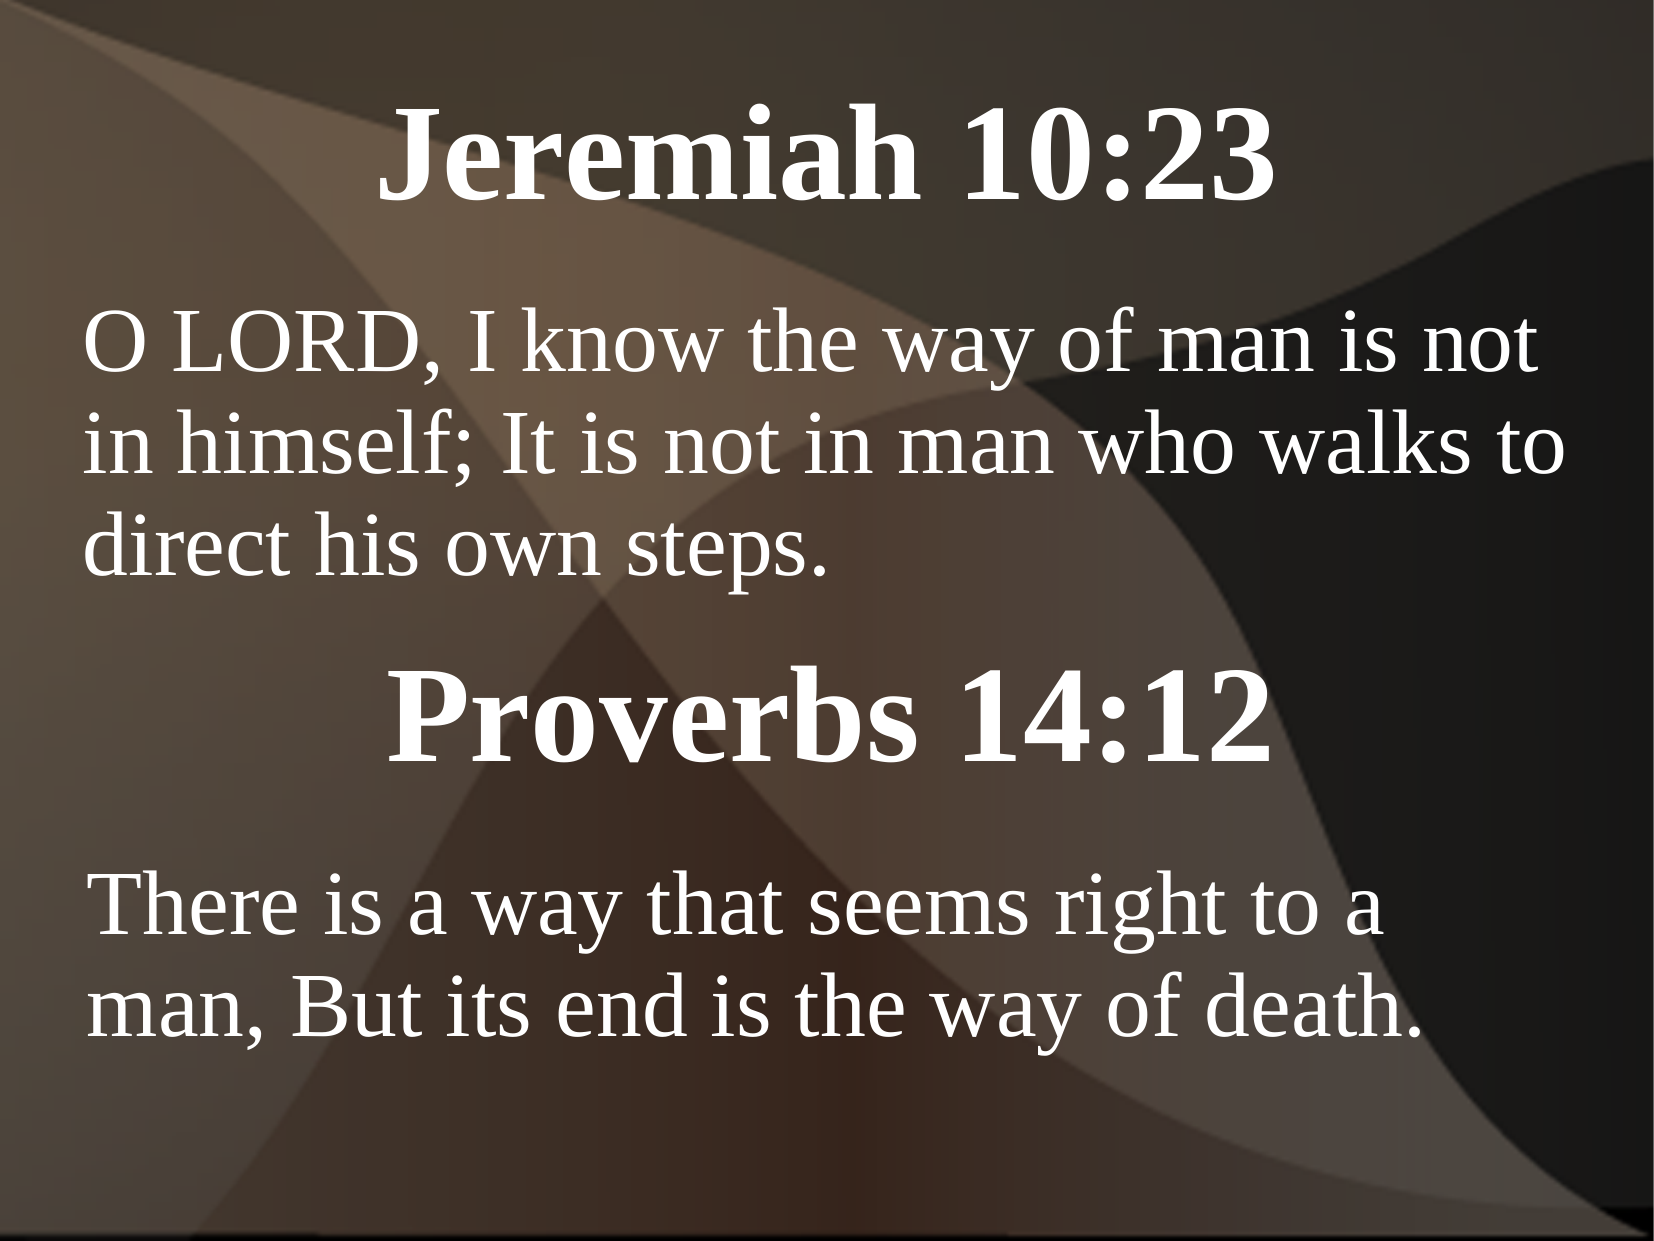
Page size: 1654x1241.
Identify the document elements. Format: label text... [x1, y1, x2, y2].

list O LORD, I know the way of man is not in himself; It is not in man who walks to direct his own steps. [82, 290, 1571, 651]
picture [0, 0, 1654, 1241]
list There is a way that seems right to a man, But its end is the way of death. [86, 852, 1576, 1126]
title Proverbs 14:12 [86, 611, 1576, 819]
title Jeremiah 10:23 [82, 49, 1571, 257]
